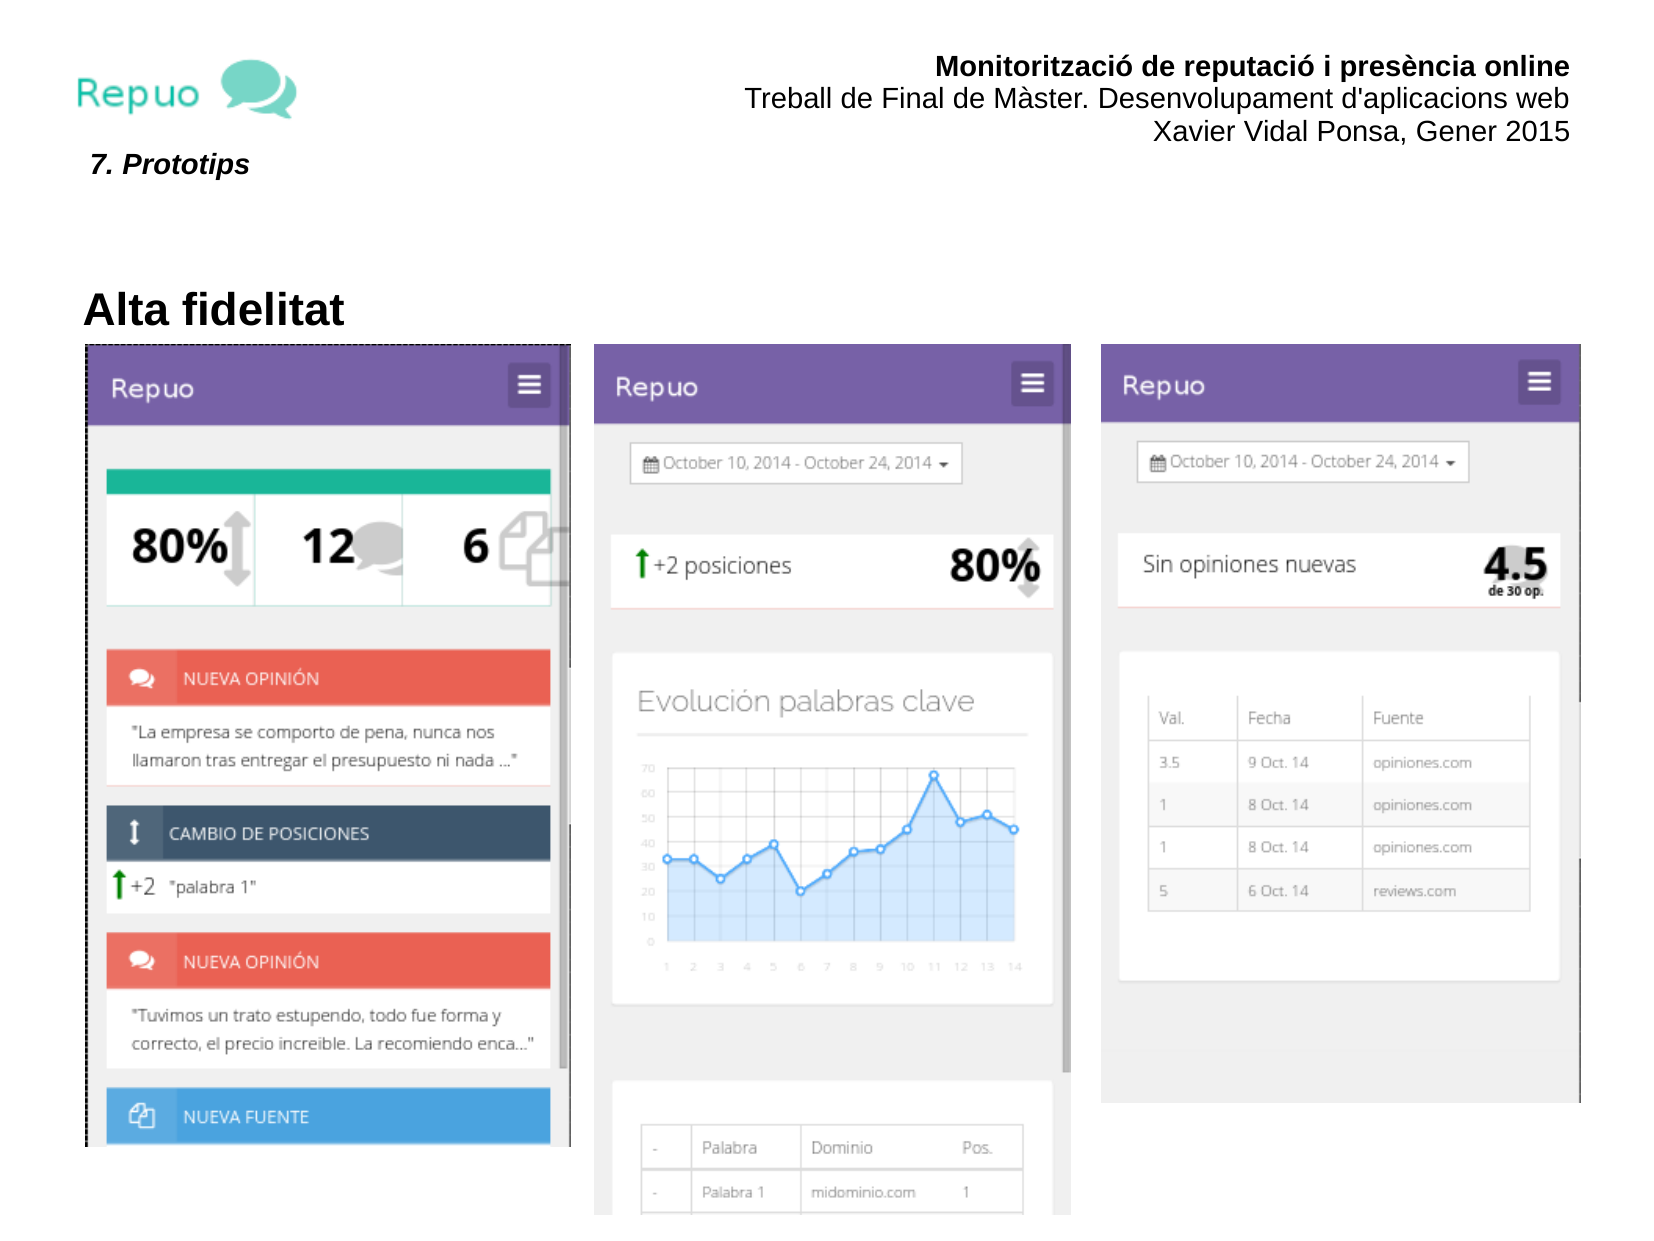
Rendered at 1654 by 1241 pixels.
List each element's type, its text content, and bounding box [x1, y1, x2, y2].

picture [58, 32, 309, 150]
title Monitorització de reputació i presència online Treball de Final de Màster. Desenvolupament d'aplicacions web Xavier Vidal Ponsa, Gener 2015 7. Prototips [82, 49, 1571, 215]
subtitle Alta fidelitat [82, 284, 541, 1004]
picture [1101, 344, 1581, 1103]
picture [594, 344, 1071, 1216]
picture [85, 344, 571, 1147]
